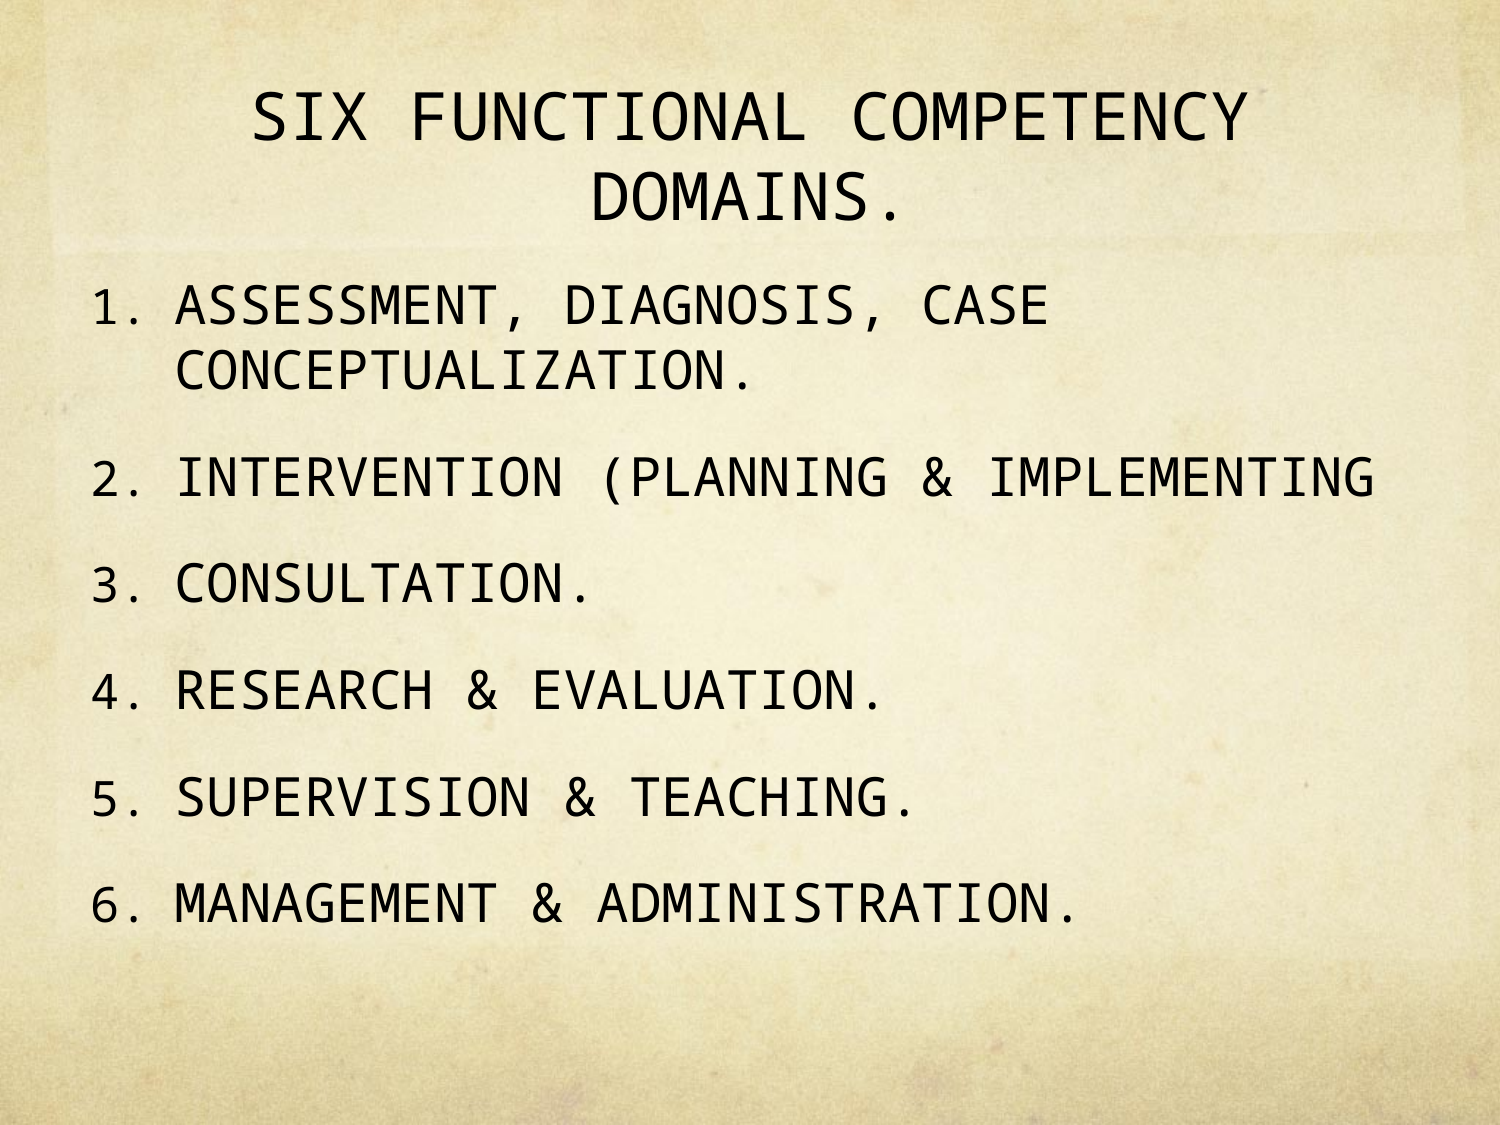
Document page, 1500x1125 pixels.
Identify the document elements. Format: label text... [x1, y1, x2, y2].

list ASSESSMENT, DIAGNOSIS, CASE CONCEPTUALIZATION. INTERVENTION (PLANNING & IMPLEMENTING CONSULTATION. RESEARCH & EVALUATION. SUPERVISION & TEACHING. MANAGEMENT & ADMINISTRATION. [75, 262, 1426, 1125]
title SIX FUNCTIONAL COMPETENCY DOMAINS. [150, 66, 1350, 242]
picture [0, 0, 1500, 1125]
